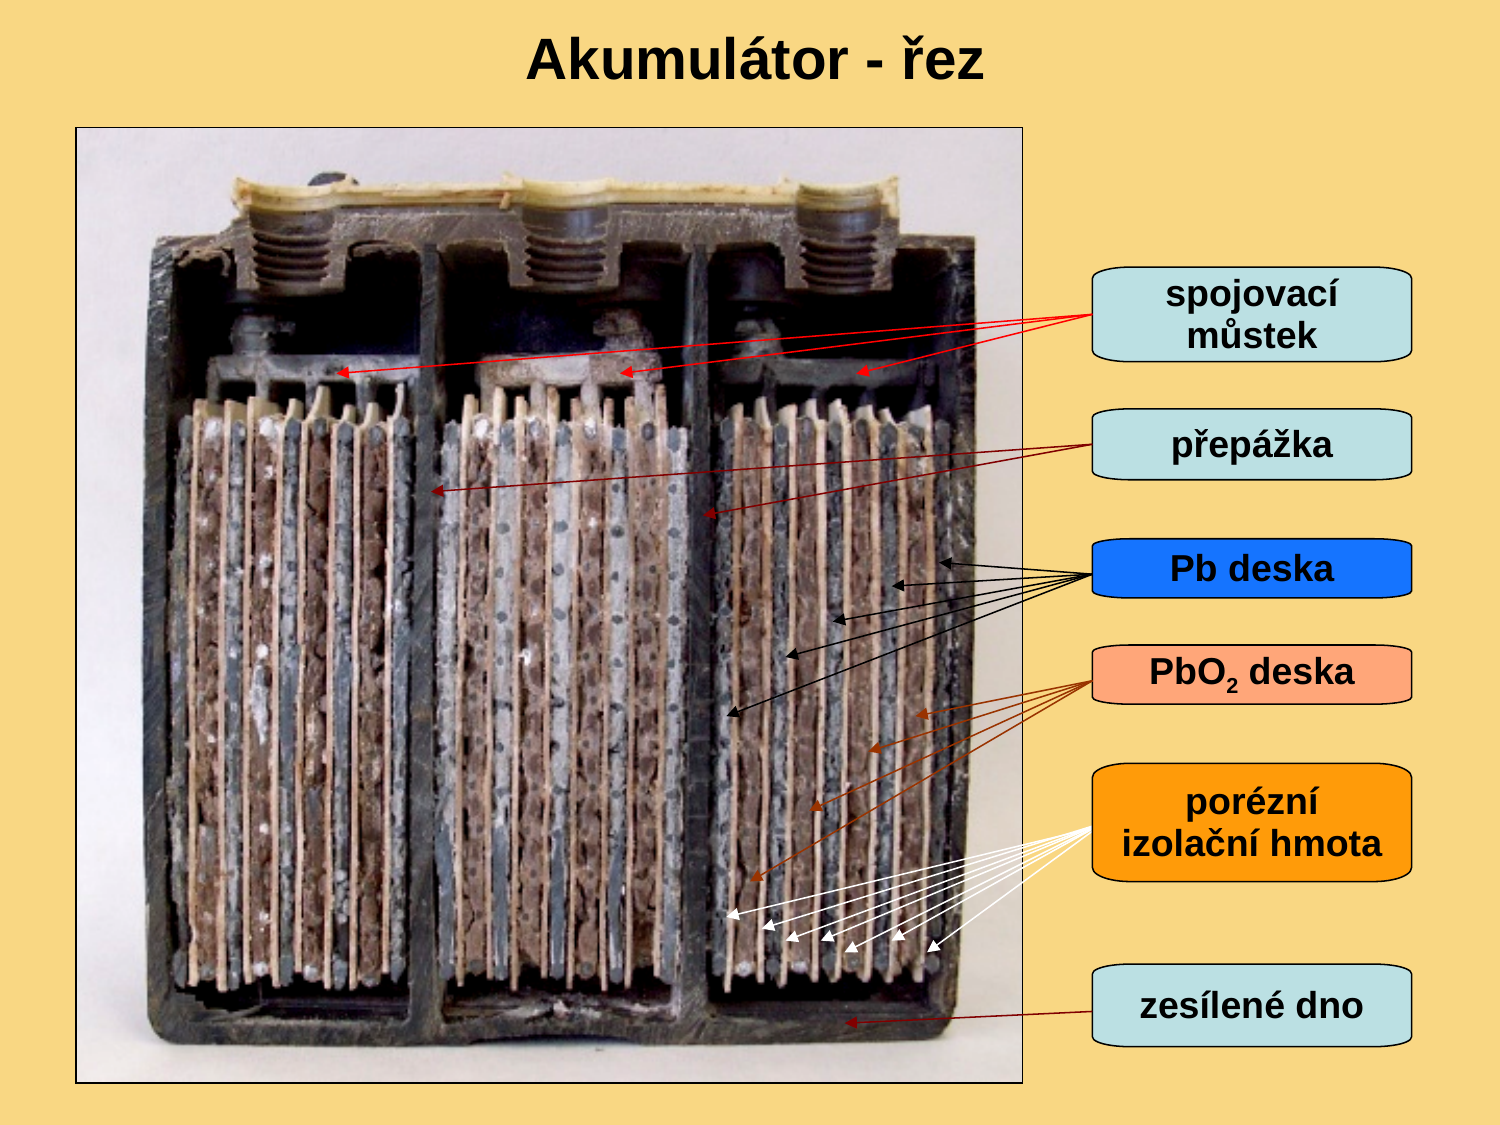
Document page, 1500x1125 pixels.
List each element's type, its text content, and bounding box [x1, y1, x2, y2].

text_box přepážka [1092, 408, 1412, 480]
picture [76, 128, 1022, 1083]
text_box Akumulátor - řez [147, 19, 1365, 100]
text_box spojovací můstek [1092, 267, 1412, 362]
text_box zesílené dno [1092, 964, 1412, 1047]
text_box porézní izolační hmota [1092, 763, 1412, 882]
text_box PbO2 deska [1092, 645, 1412, 705]
text_box Pb deska [1092, 538, 1412, 598]
